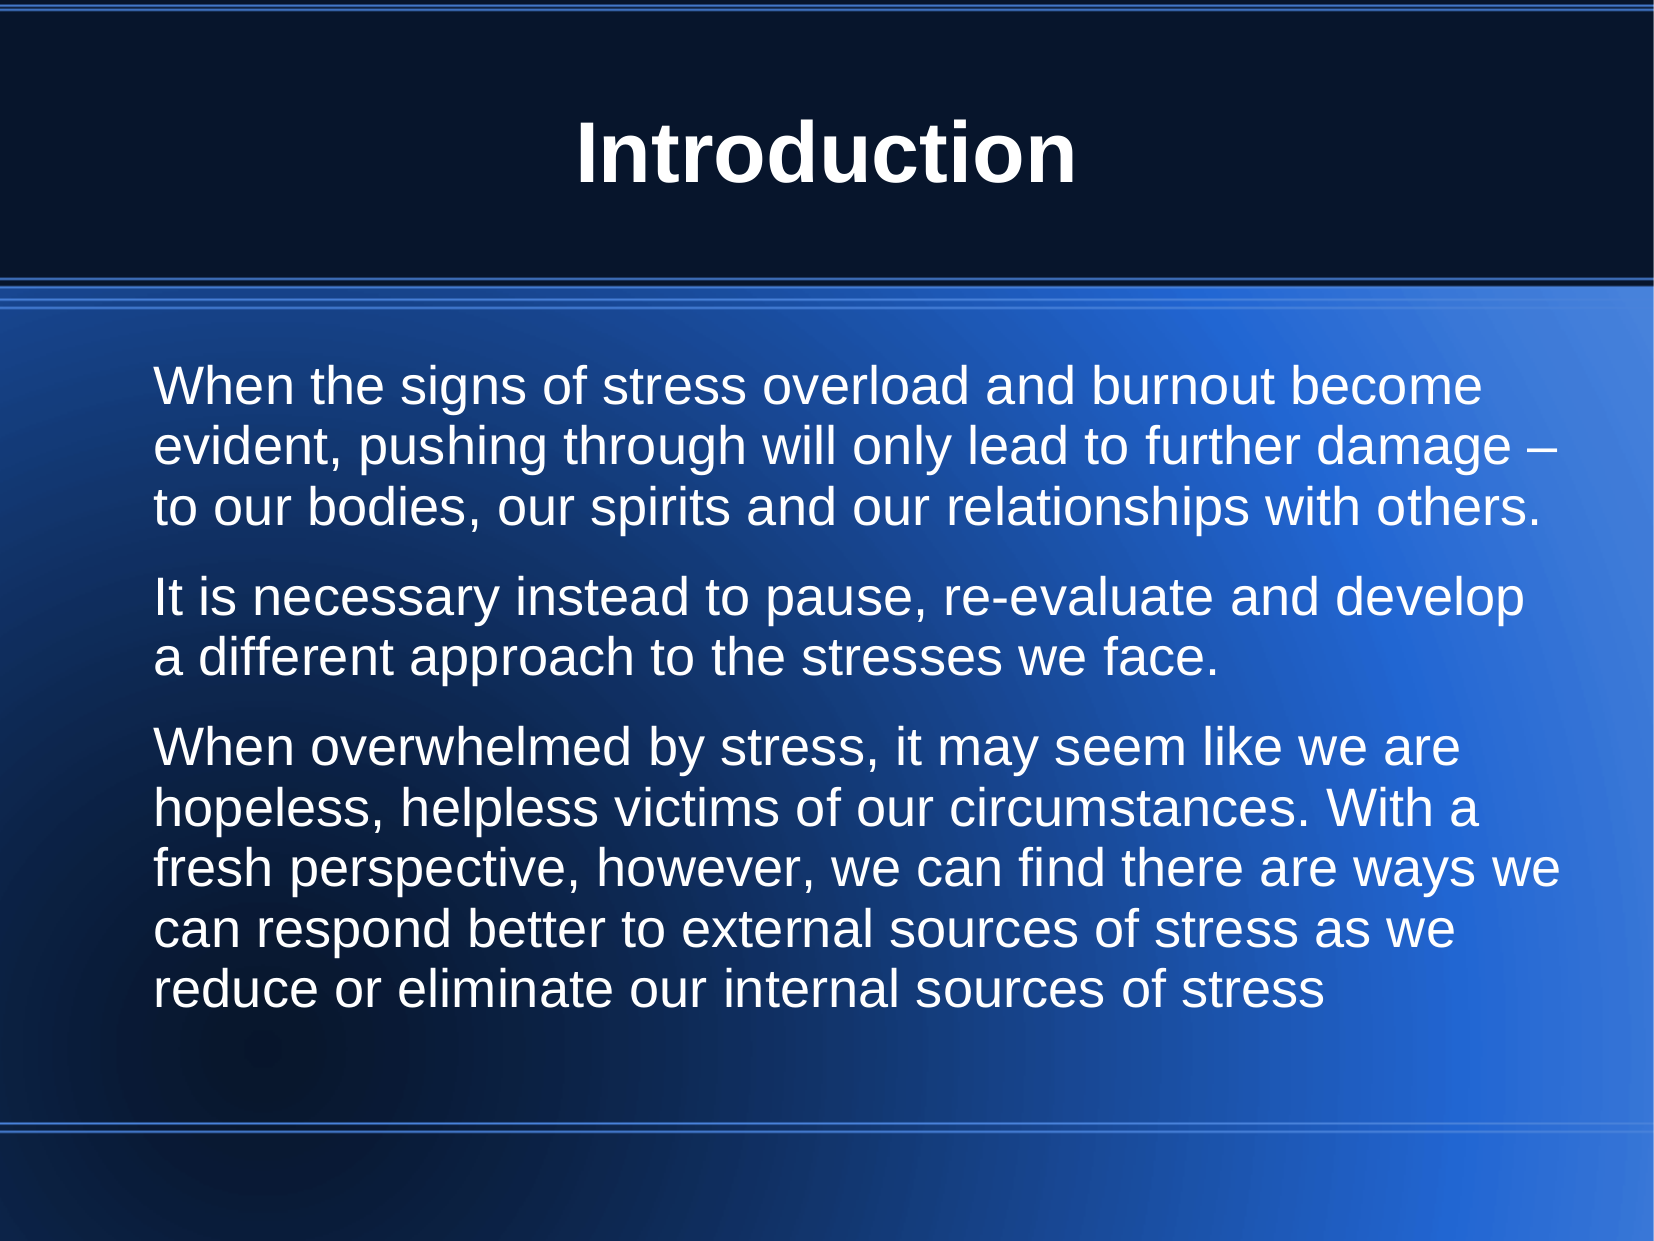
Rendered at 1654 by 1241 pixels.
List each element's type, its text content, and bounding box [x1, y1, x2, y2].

title Introduction [82, 49, 1571, 257]
list When the signs of stress overload and burnout become evident, pushing through will only lead to further damage – to our bodies, our spirits and our relationships with others. It is necessary instead to pause, re-evaluate and develop a different approach to the stresses we face. When overwhelmed by stress, it may seem like we are hopeless, helpless victims of our circumstances. With a fresh perspective, however, we can find there are ways we can respond better to external sources of stress as we reduce or eliminate our internal sources of stress [82, 355, 1571, 1214]
picture [0, 0, 1654, 1241]
